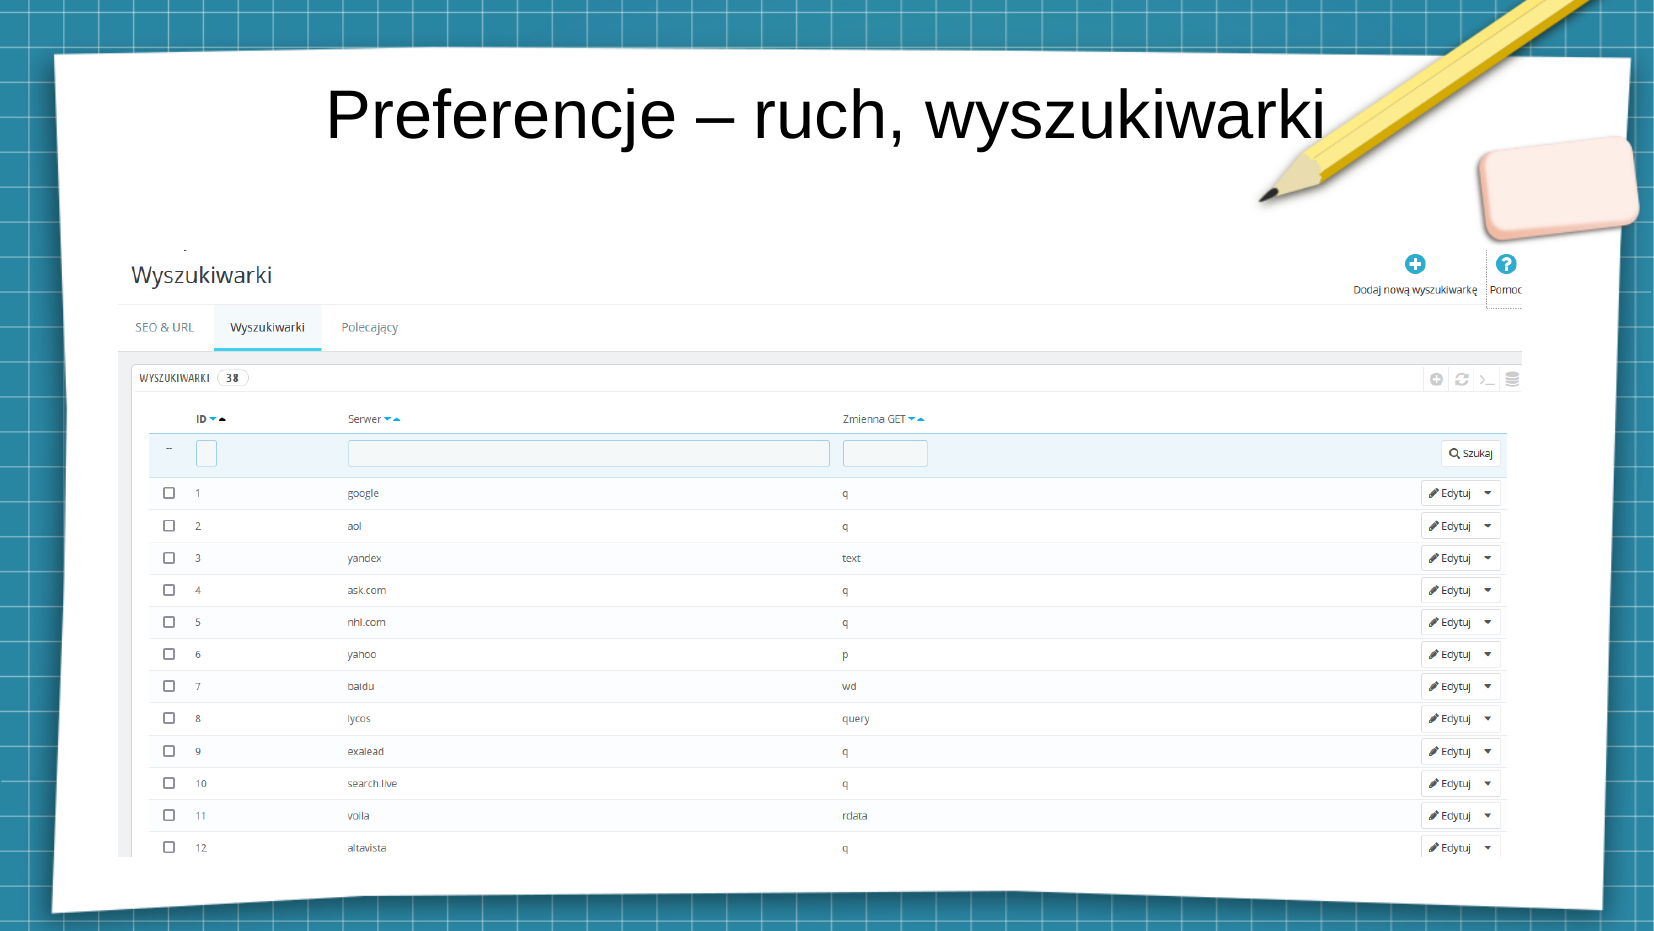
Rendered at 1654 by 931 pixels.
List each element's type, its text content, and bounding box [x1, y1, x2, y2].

title Preferencje – ruch, wyszukiwarki [82, 37, 1571, 193]
picture [0, 0, 1654, 931]
